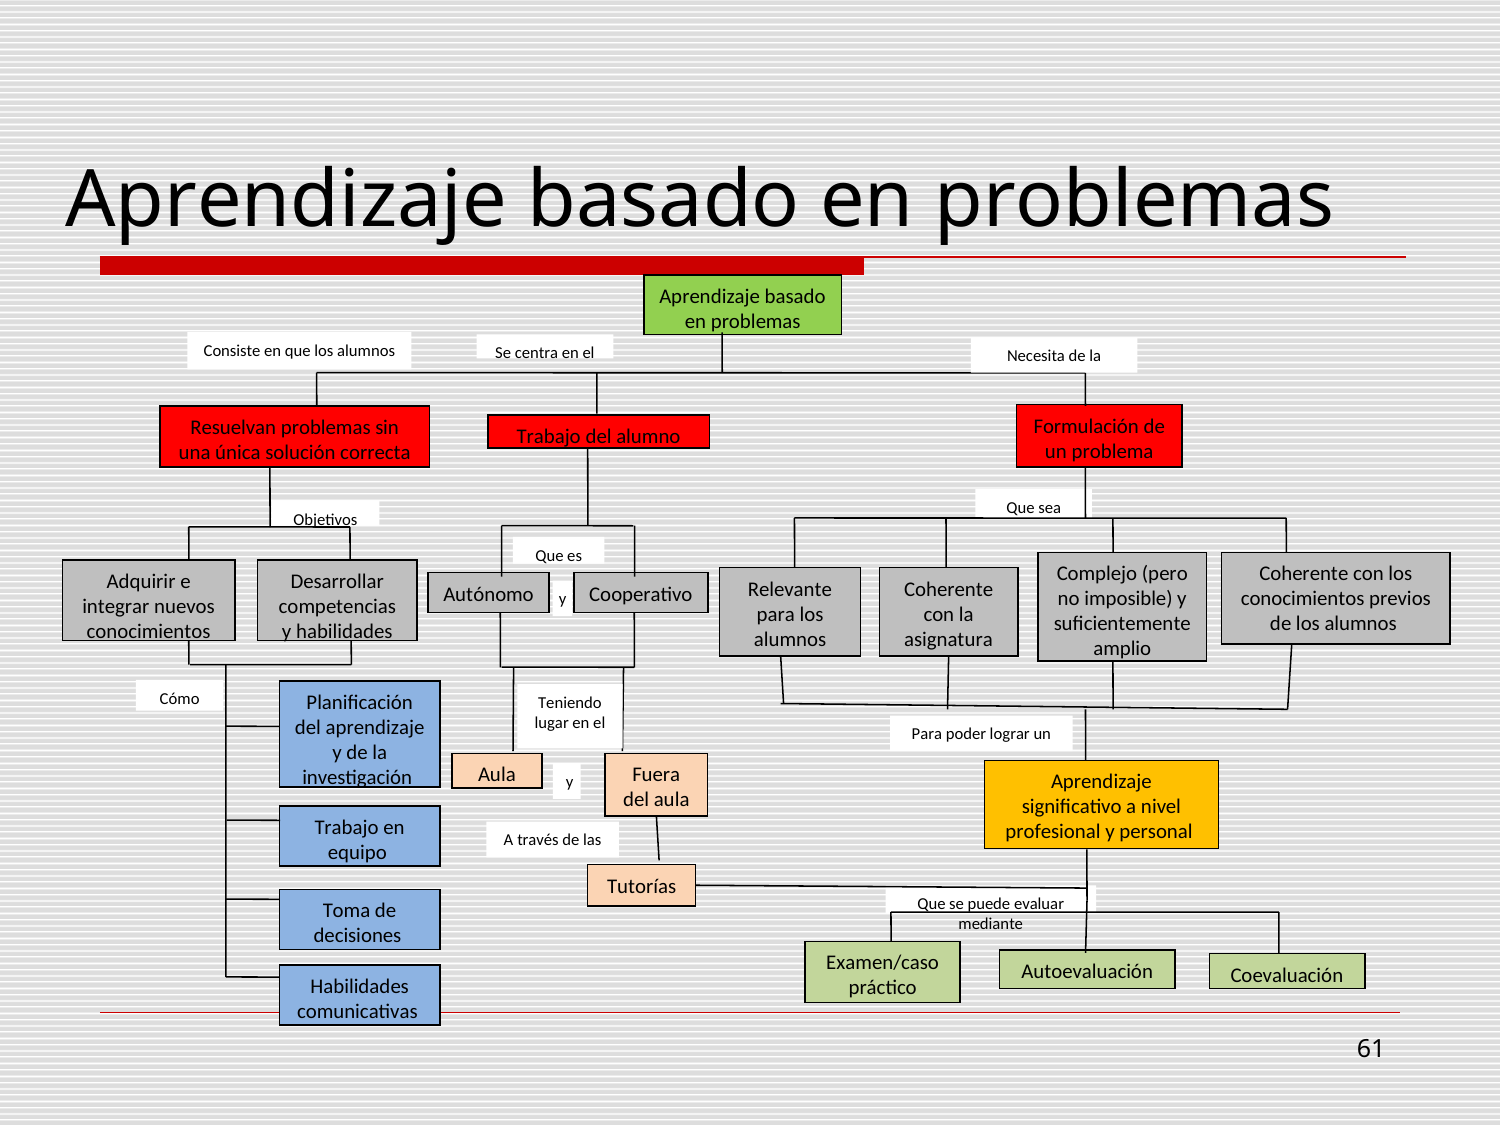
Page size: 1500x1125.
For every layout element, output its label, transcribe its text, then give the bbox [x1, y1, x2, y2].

text_box Objetivos [271, 501, 380, 526]
text_box Complejo (pero no imposible) y suficientemente amplio [1038, 552, 1207, 661]
text_box Autónomo [427, 572, 550, 613]
title Aprendizaje basado en problemas [50, 49, 1463, 250]
text_box A través de las [486, 821, 619, 858]
text_box Que se puede evaluar mediante [885, 888, 1086, 914]
text_box y [552, 580, 573, 617]
text_box Que sea [975, 489, 1084, 517]
text_box Examen/caso práctico [805, 941, 961, 1003]
picture [0, 0, 1500, 1125]
text_box <número> [1074, 1024, 1401, 1103]
text_box Necesita de la [970, 337, 1138, 373]
text_box Planificación del aprendizaje y de la investigación [279, 681, 440, 787]
text_box Tutorías [587, 864, 696, 906]
text_box Que es [512, 536, 605, 564]
text_box Adquirir e integrar nuevos conocimientos [62, 560, 235, 641]
text_box Trabajo del alumno [488, 414, 710, 448]
text_box Autoevaluación [999, 950, 1175, 989]
text_box Relevante para los alumnos [719, 567, 861, 656]
text_box Fuera del aula [605, 753, 708, 817]
text_box Aprendizaje significativo a nivel profesional y personal [984, 760, 1219, 849]
text_box Formulación de un problema [1016, 404, 1183, 468]
text_box Aula [452, 753, 542, 788]
text_box Coherente con los conocimientos previos de los alumnos [1221, 552, 1450, 645]
text_box Habilidades comunicativas [279, 965, 440, 1026]
text_box Coherente con la asignatura [879, 567, 1018, 656]
text_box Para poder lograr un [890, 715, 1073, 752]
text_box Teniendo lugar en el [517, 684, 623, 749]
text_box Resuelvan problemas sin una única solución correcta [160, 405, 430, 468]
text_box y [552, 763, 581, 799]
text_box Coevaluación [1209, 953, 1365, 989]
text_box Toma de decisiones [279, 889, 440, 950]
text_box Consiste en que los alumnos [187, 331, 412, 370]
text_box Cooperativo [573, 572, 708, 613]
text_box Aprendizaje basado en problemas [643, 274, 842, 335]
text_box Desarrollar competencias y habilidades [257, 560, 418, 641]
text_box Cómo [135, 679, 224, 711]
text_box Trabajo en equipo [279, 806, 440, 866]
text_box Se centra en el [476, 334, 614, 359]
text_box Que sea [1087, 489, 1092, 517]
